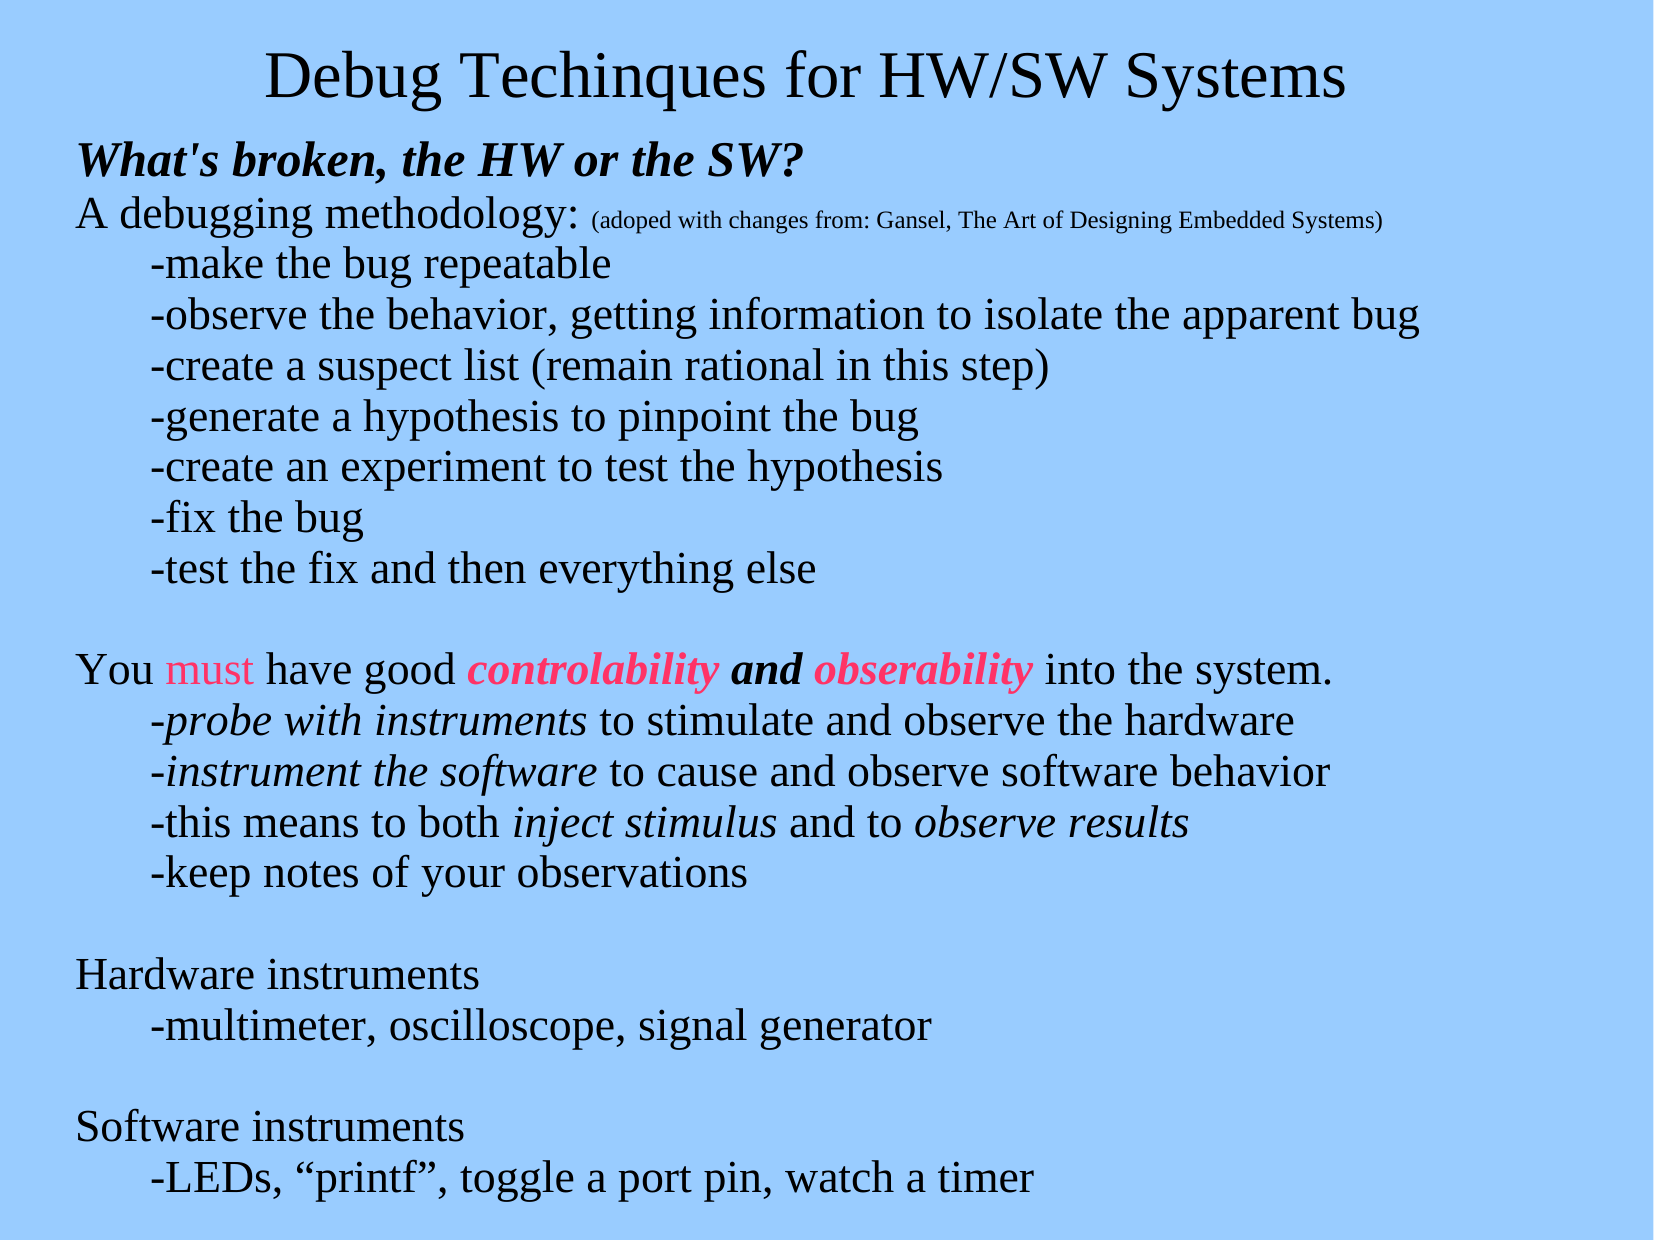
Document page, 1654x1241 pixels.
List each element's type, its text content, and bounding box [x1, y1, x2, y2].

text_box What's broken, the HW or the SW? [75, 132, 806, 187]
text_box Debug Techinques for HW/SW Systems [264, 38, 1351, 113]
text_box A debugging methodology: (adoped with changes from: Gansel, The Art of Designing Embedded Systems) -make the bug repeatable -observe the behavior, getting information to isolate the apparent bug -create a suspect list (remain rational in this step) -generate a hypothesis to pinpoint the bug -create an experiment to test the hypothesis -fix the bug -test the fix and then everything else You must have good controlability and obserability into the system. -probe with instruments to stimulate and observe the hardware -instrument the software to cause and observe software behavior -this means to both inject stimulus and to observe results -keep notes of your observations Hardware instruments -multimeter, oscilloscope, signal generator Software instruments -LEDs, “printf”, toggle a port pin, watch a timer [75, 187, 1576, 1241]
